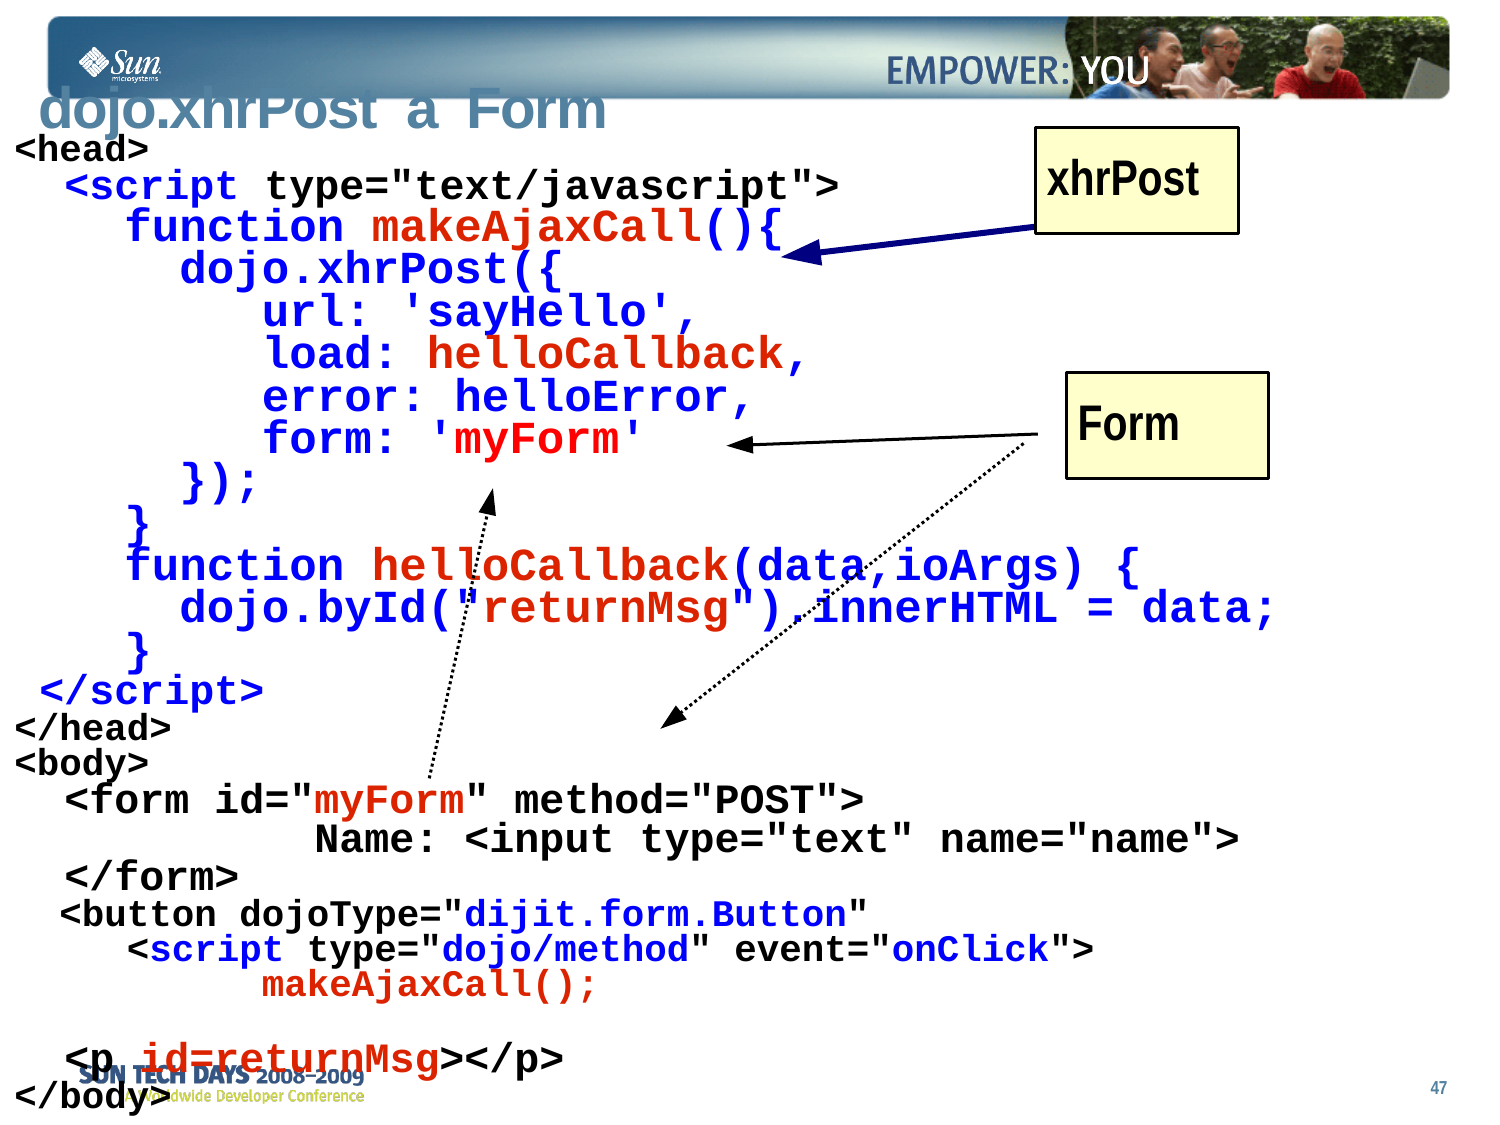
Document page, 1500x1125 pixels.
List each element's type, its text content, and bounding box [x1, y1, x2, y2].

text_box Form [1066, 372, 1269, 479]
text_box xhrPost [1035, 127, 1239, 234]
picture [0, 0, 1500, 133]
title dojo.xhrPost a Form [22, 83, 1424, 133]
list <head> <script type="text/javascript"> function makeAjaxCall(){ dojo.xhrPost({ url: 'sayHello', load: helloCallback, error: helloError, form: 'myForm' }); } function helloCallback(data,ioArgs) { dojo.byId("returnMsg").innerHTML = data; } </script> </head> <body> <form id="myForm" method="POST"> Name: <input type="text" name="name"> </form> <button dojoType="dijit.form.Button" <script type="dojo/method" event="onClick"> makeAjaxCall(); <p id=returnMsg></p> </body> [0, 133, 1500, 1125]
